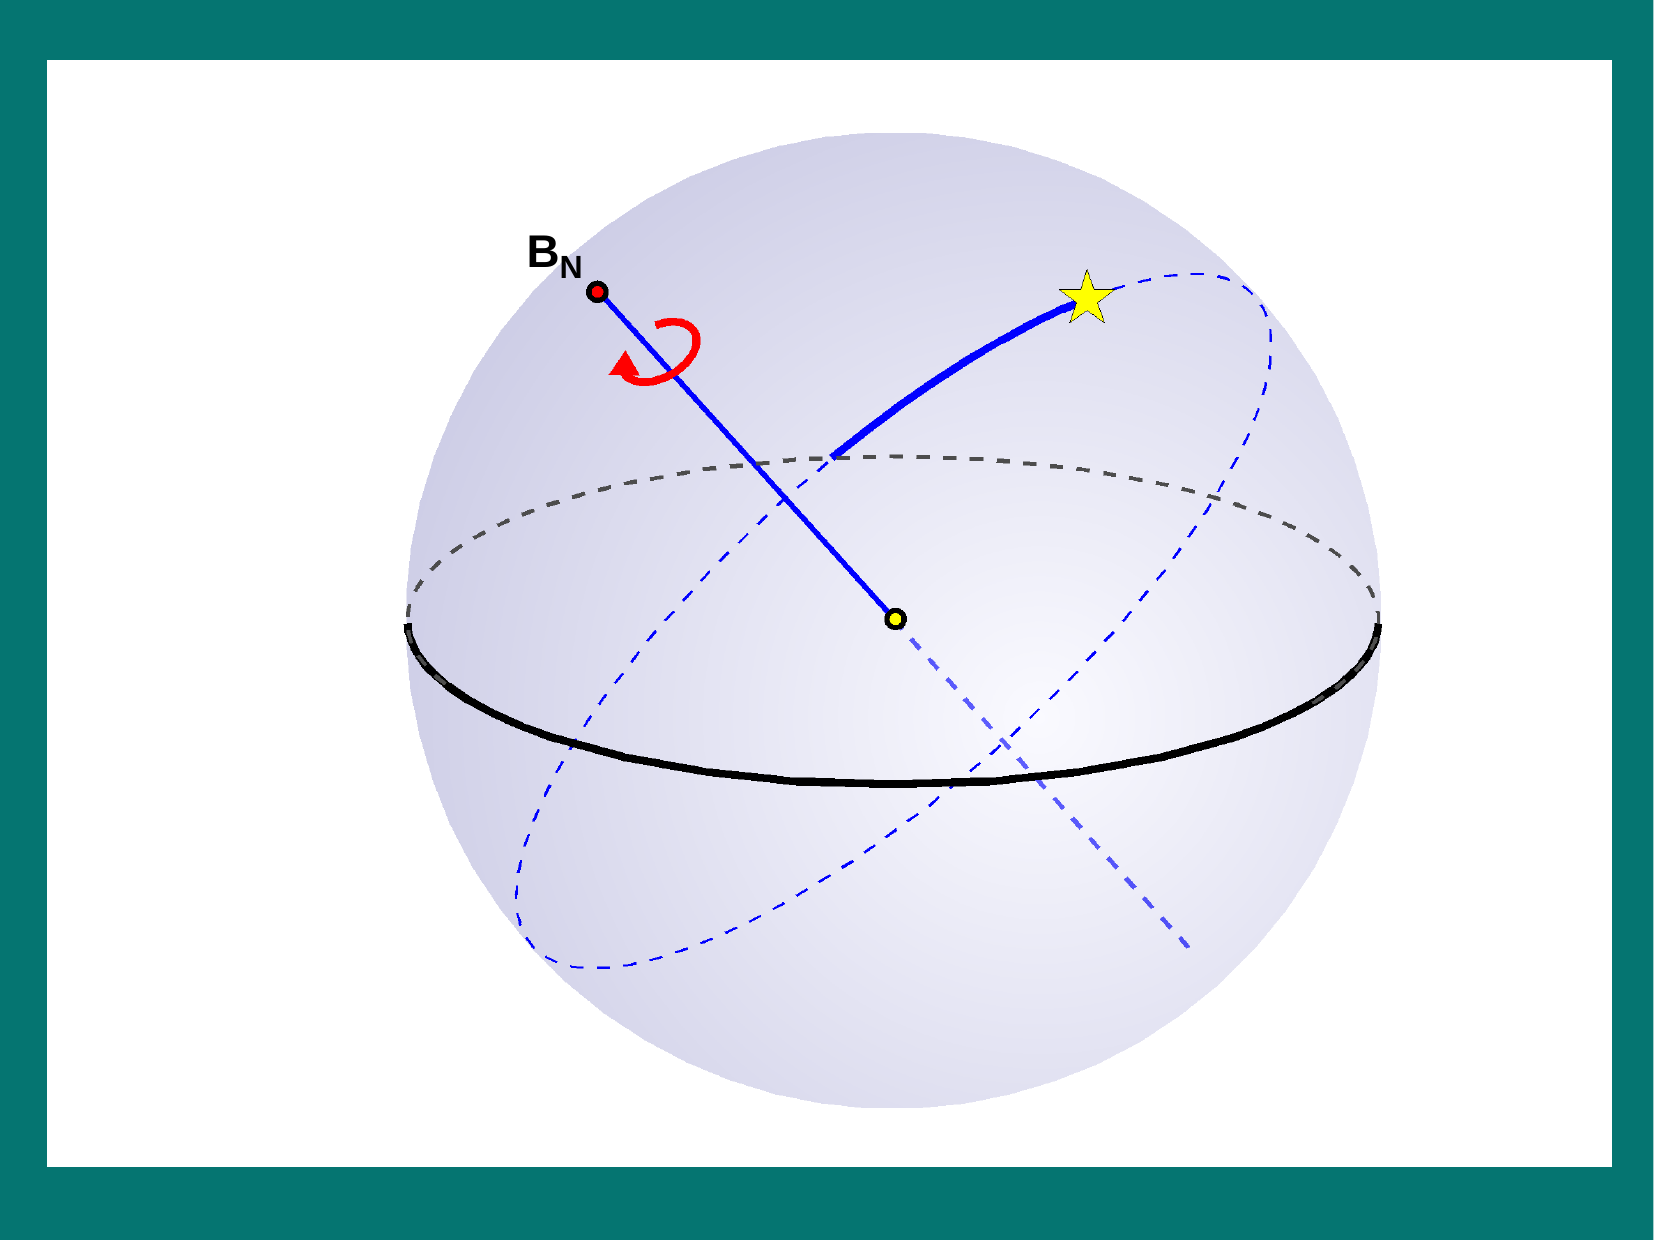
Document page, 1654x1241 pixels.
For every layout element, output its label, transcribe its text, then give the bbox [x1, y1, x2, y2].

picture [47, 60, 1612, 1168]
text_box BN [511, 218, 598, 293]
